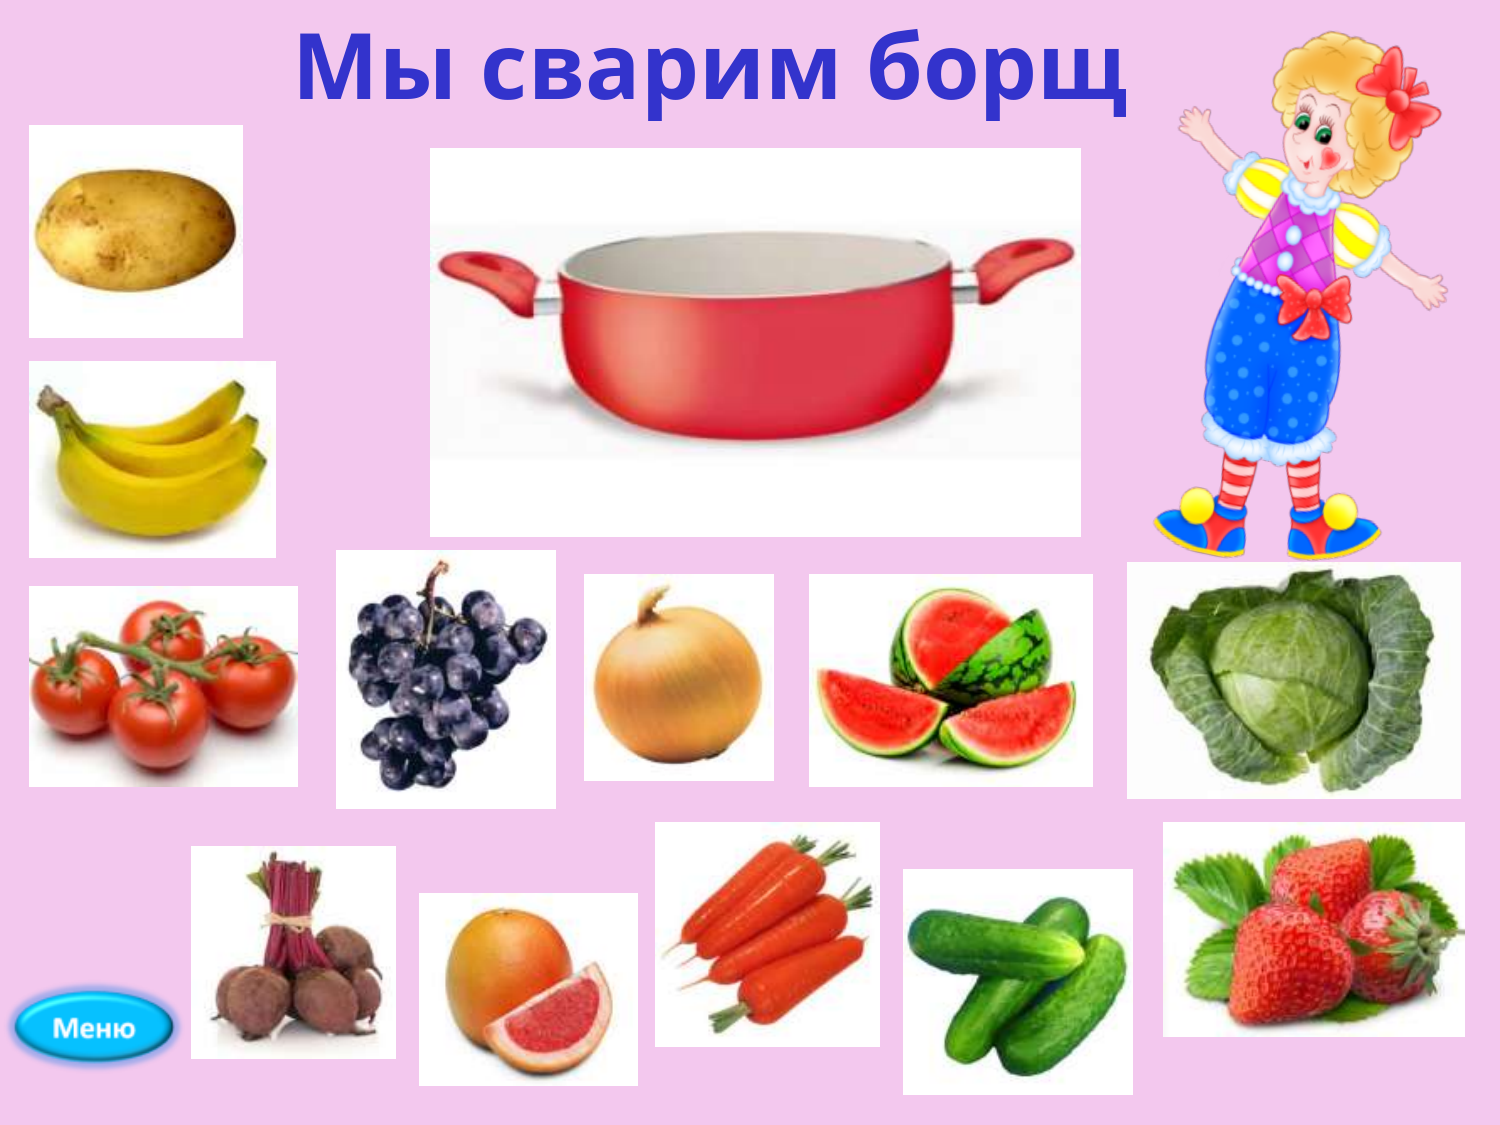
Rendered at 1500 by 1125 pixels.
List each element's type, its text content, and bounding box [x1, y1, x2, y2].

picture [584, 574, 774, 781]
picture [336, 550, 556, 809]
picture [903, 869, 1133, 1095]
picture [655, 822, 880, 1047]
picture [29, 125, 243, 339]
picture [29, 361, 276, 558]
picture [419, 893, 638, 1086]
picture [0, 976, 190, 1079]
text_box Мы сварим борщ [277, 0, 1168, 126]
picture [809, 574, 1093, 787]
picture [1163, 822, 1465, 1037]
picture [29, 586, 298, 787]
picture [430, 0, 1500, 799]
picture [191, 846, 396, 1059]
